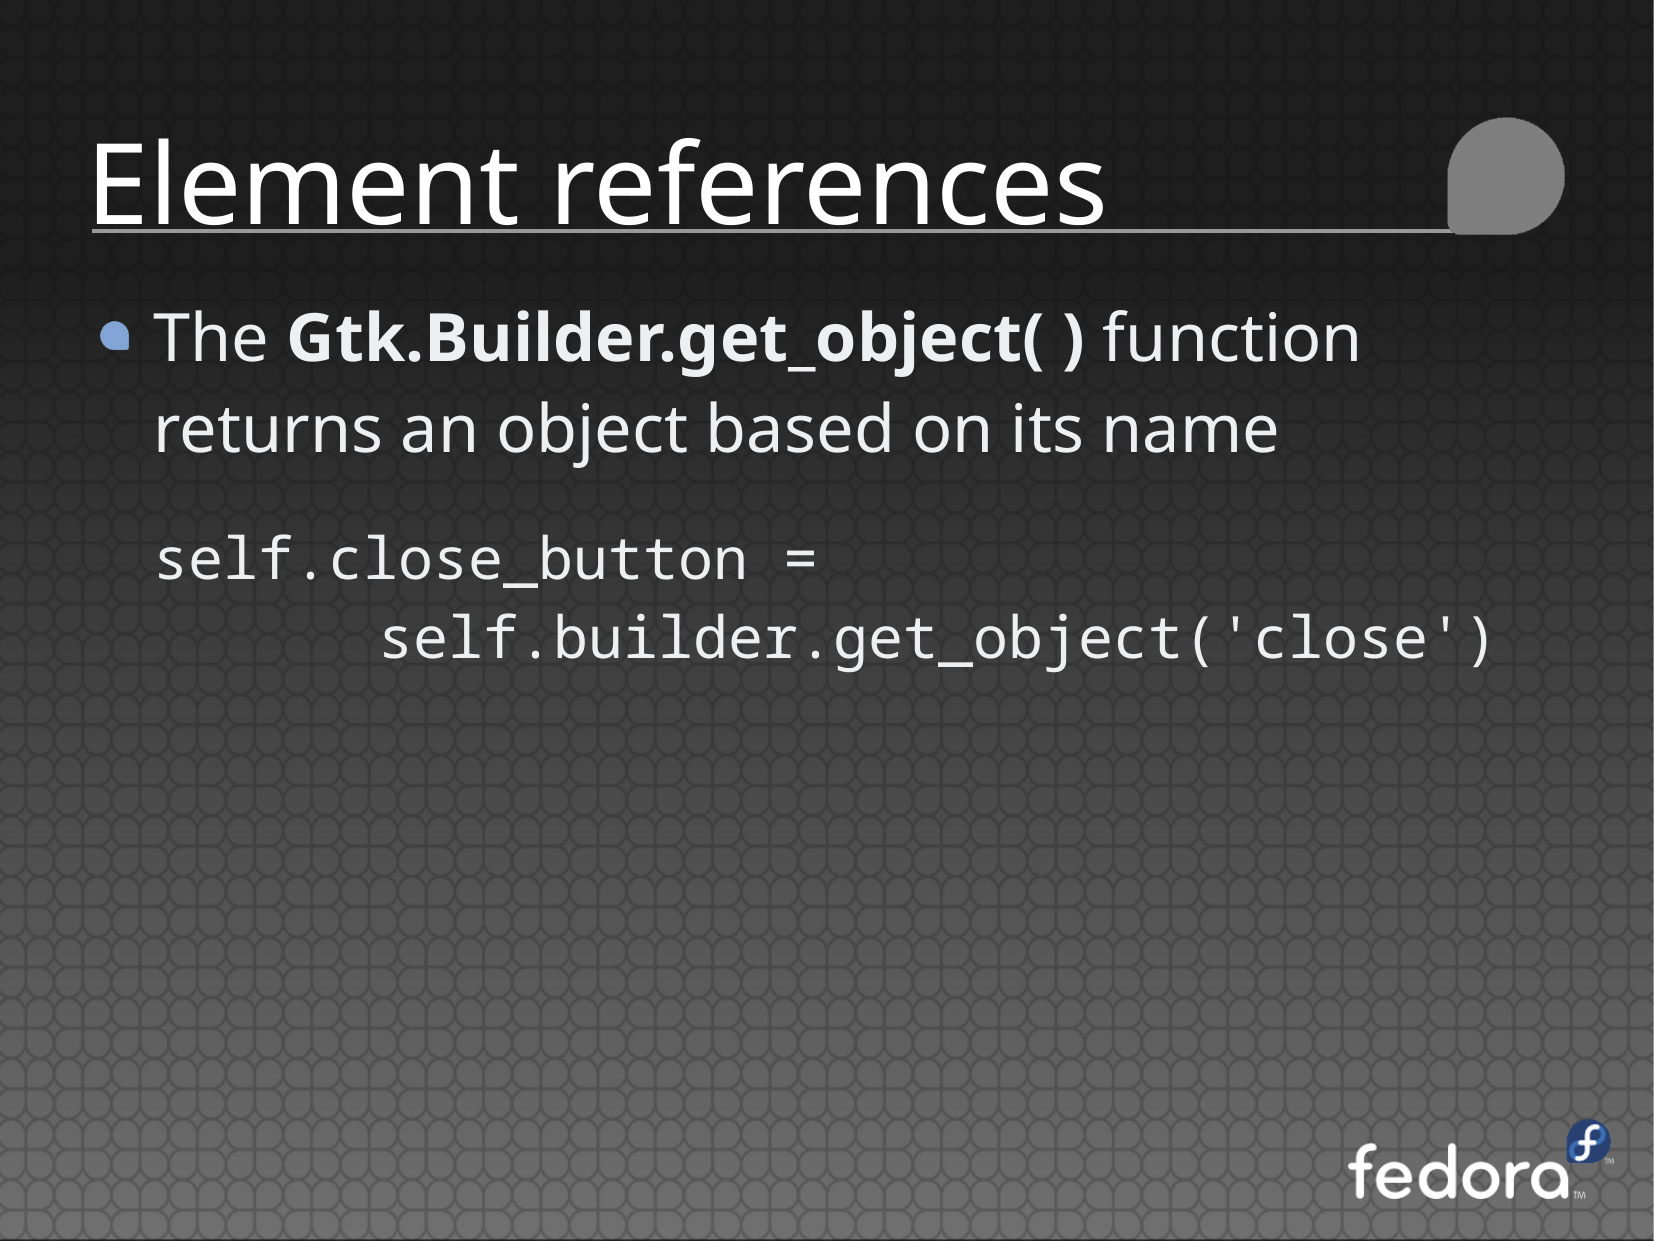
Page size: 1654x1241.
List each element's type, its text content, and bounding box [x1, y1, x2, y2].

title Element references [86, 112, 1576, 249]
picture [0, 0, 1654, 1241]
list The Gtk.Builder.get_object( ) function returns an object based on its name self.close_button = self.builder.get_object('close') [82, 290, 1571, 1109]
